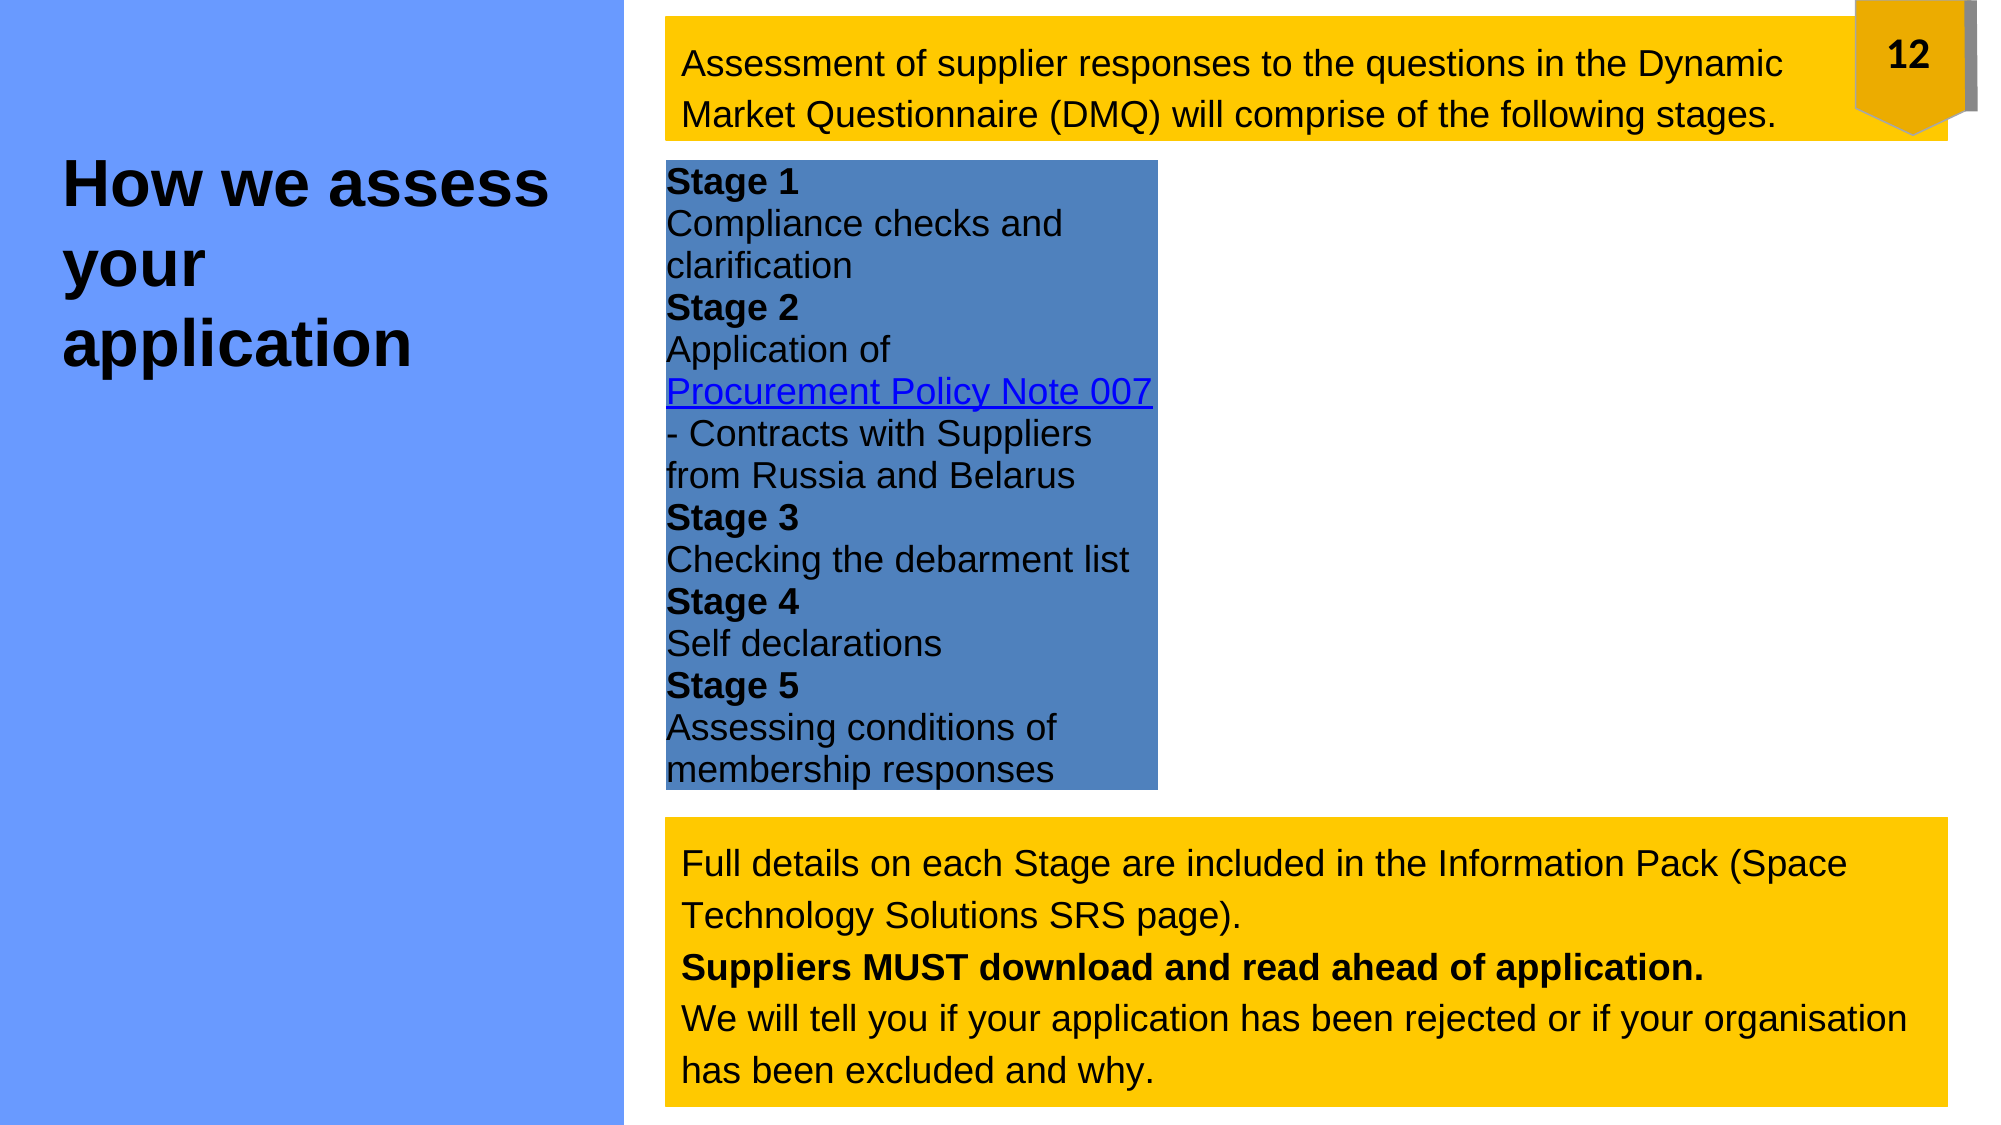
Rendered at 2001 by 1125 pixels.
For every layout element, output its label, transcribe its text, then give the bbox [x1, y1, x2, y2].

table_cell Stage 4 Self declarations [666, 580, 1158, 664]
table_cell Stage 5 Assessing conditions of membership responses [666, 664, 1158, 790]
table_cell Stage 2 Application of Procurement Policy Note 007 - Contracts with Suppliers from Russia and Belarus [666, 286, 1158, 496]
text_box Assessment of supplier responses to the questions in the Dynamic Market Questionnaire (DMQ) will comprise of the following stages. [666, 17, 1948, 140]
table_header Stage 1 Compliance checks and clarification [666, 160, 1158, 286]
table_cell Stage 3 Checking the debarment list [666, 496, 1158, 580]
text_box [1855, 0, 1965, 136]
text_box Full details on each Stage are included in the Information Pack (Space Technology Solutions SRS page). Suppliers MUST download and read ahead of application. We will tell you if your application has been rejected or if your organisation has been excluded and why. [666, 817, 1948, 1107]
text_box 12 [1867, 9, 1949, 96]
title How we assess your application [62, 139, 564, 279]
